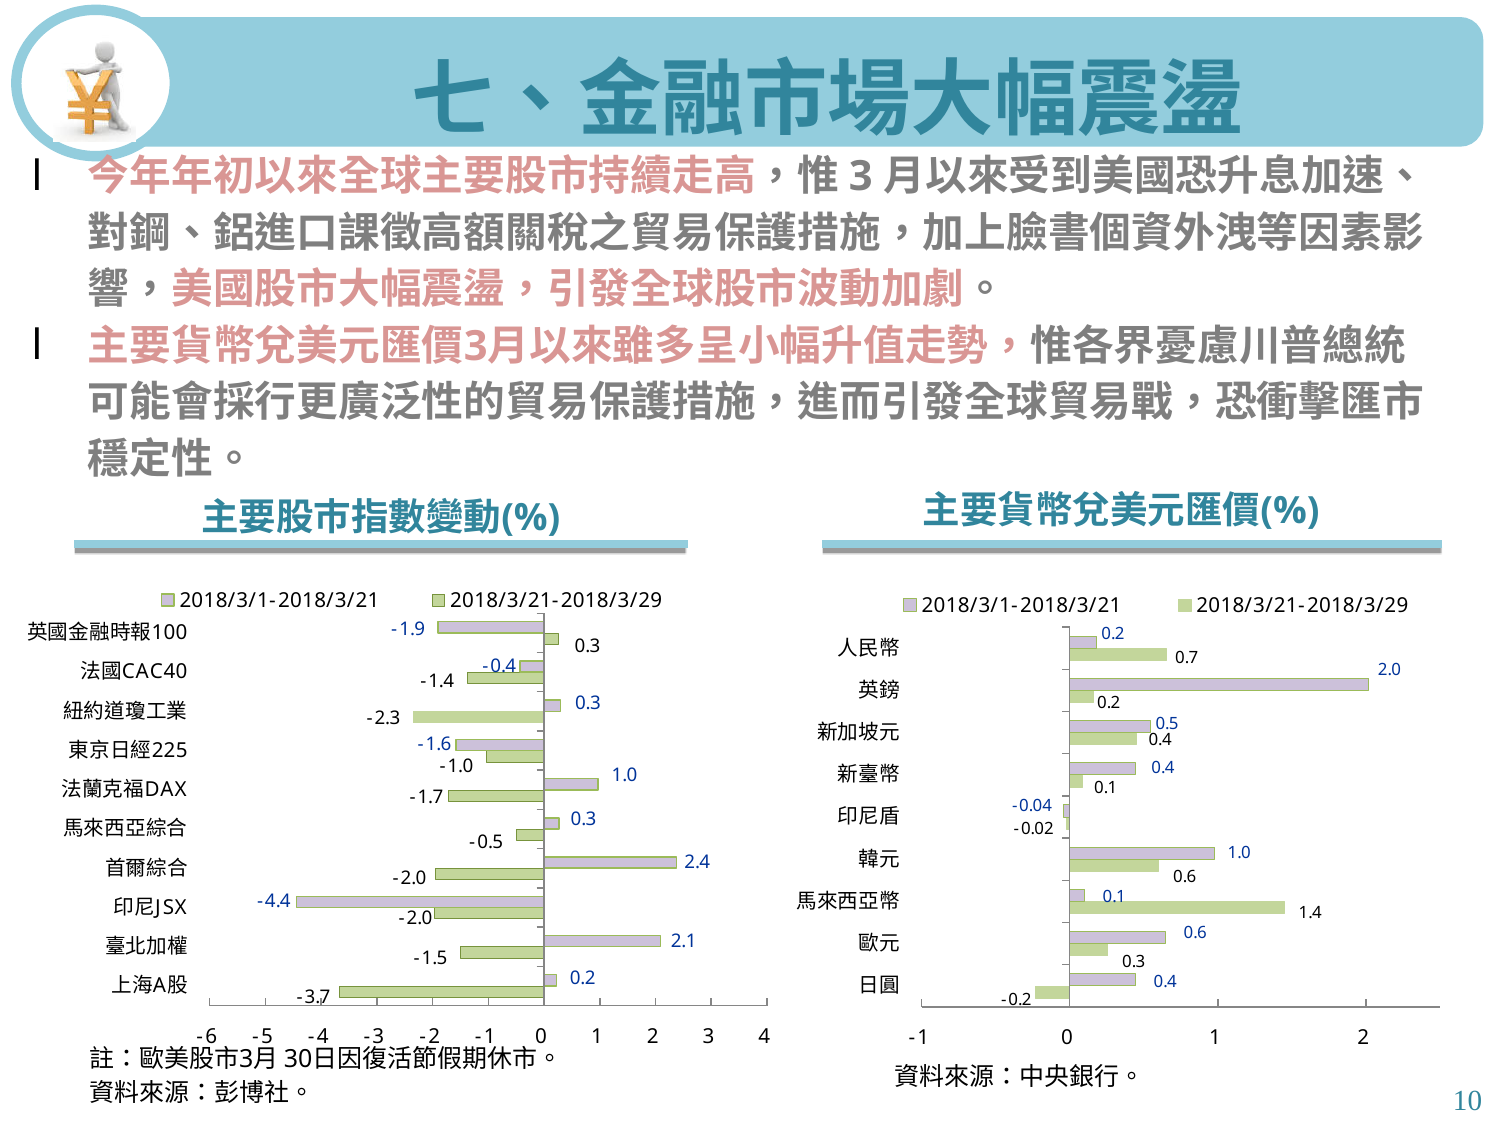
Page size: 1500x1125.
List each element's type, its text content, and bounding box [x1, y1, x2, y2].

text_box 主要貨幣兌美元匯價(%) [760, 478, 1482, 540]
text_box 註：歐美股市3月 30日因復活節假期休市。 資料來源：彭博社。 [74, 1052, 713, 1116]
text_box 主要股巿指數變動(%) [19, 485, 743, 546]
text_box 資料來源：中央銀行。 [879, 1053, 1277, 1098]
title 七、金融市場大幅震盪 [174, 37, 1482, 129]
picture [53, 31, 136, 142]
picture [23, 575, 1468, 1053]
text_box 今年年初以來全球主要股市持續走高，惟 3 月以來受到美國恐升息加速、 對鋼、鋁進口課徵高額關稅之貿易保護措施，加上臉書個資外洩等因素影 響，美國股市大幅震盪，引發全球股市波動加劇。 主要貨幣兌美元匯價3月以來雖多呈小幅升值走勢，惟各界憂慮川普總統 可能會採行更廣泛性的貿易保護措施，進而引發全球貿易戰，恐衝擊匯市 穩定性。 [16, 149, 1446, 491]
